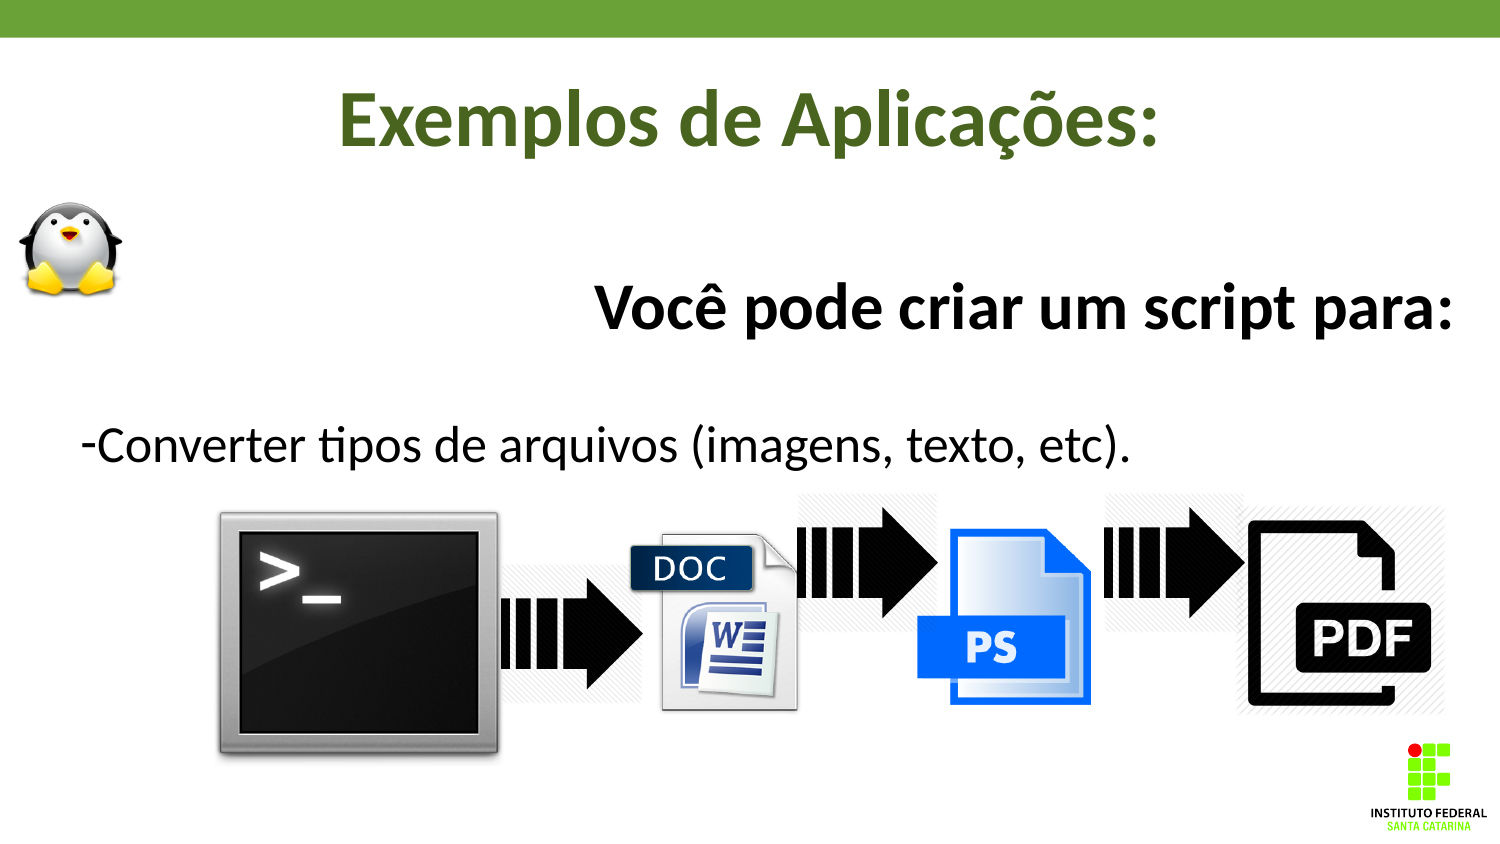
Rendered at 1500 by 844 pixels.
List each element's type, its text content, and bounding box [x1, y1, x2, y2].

picture [206, 480, 1092, 785]
title Exemplos de Aplicações: [75, 43, 1425, 185]
list Você pode criar um script para: Converter tipos de arquivos (imagens, texto, etc). [64, 207, 1471, 765]
picture [1358, 730, 1500, 844]
picture [17, 198, 124, 304]
picture [1104, 492, 1446, 716]
